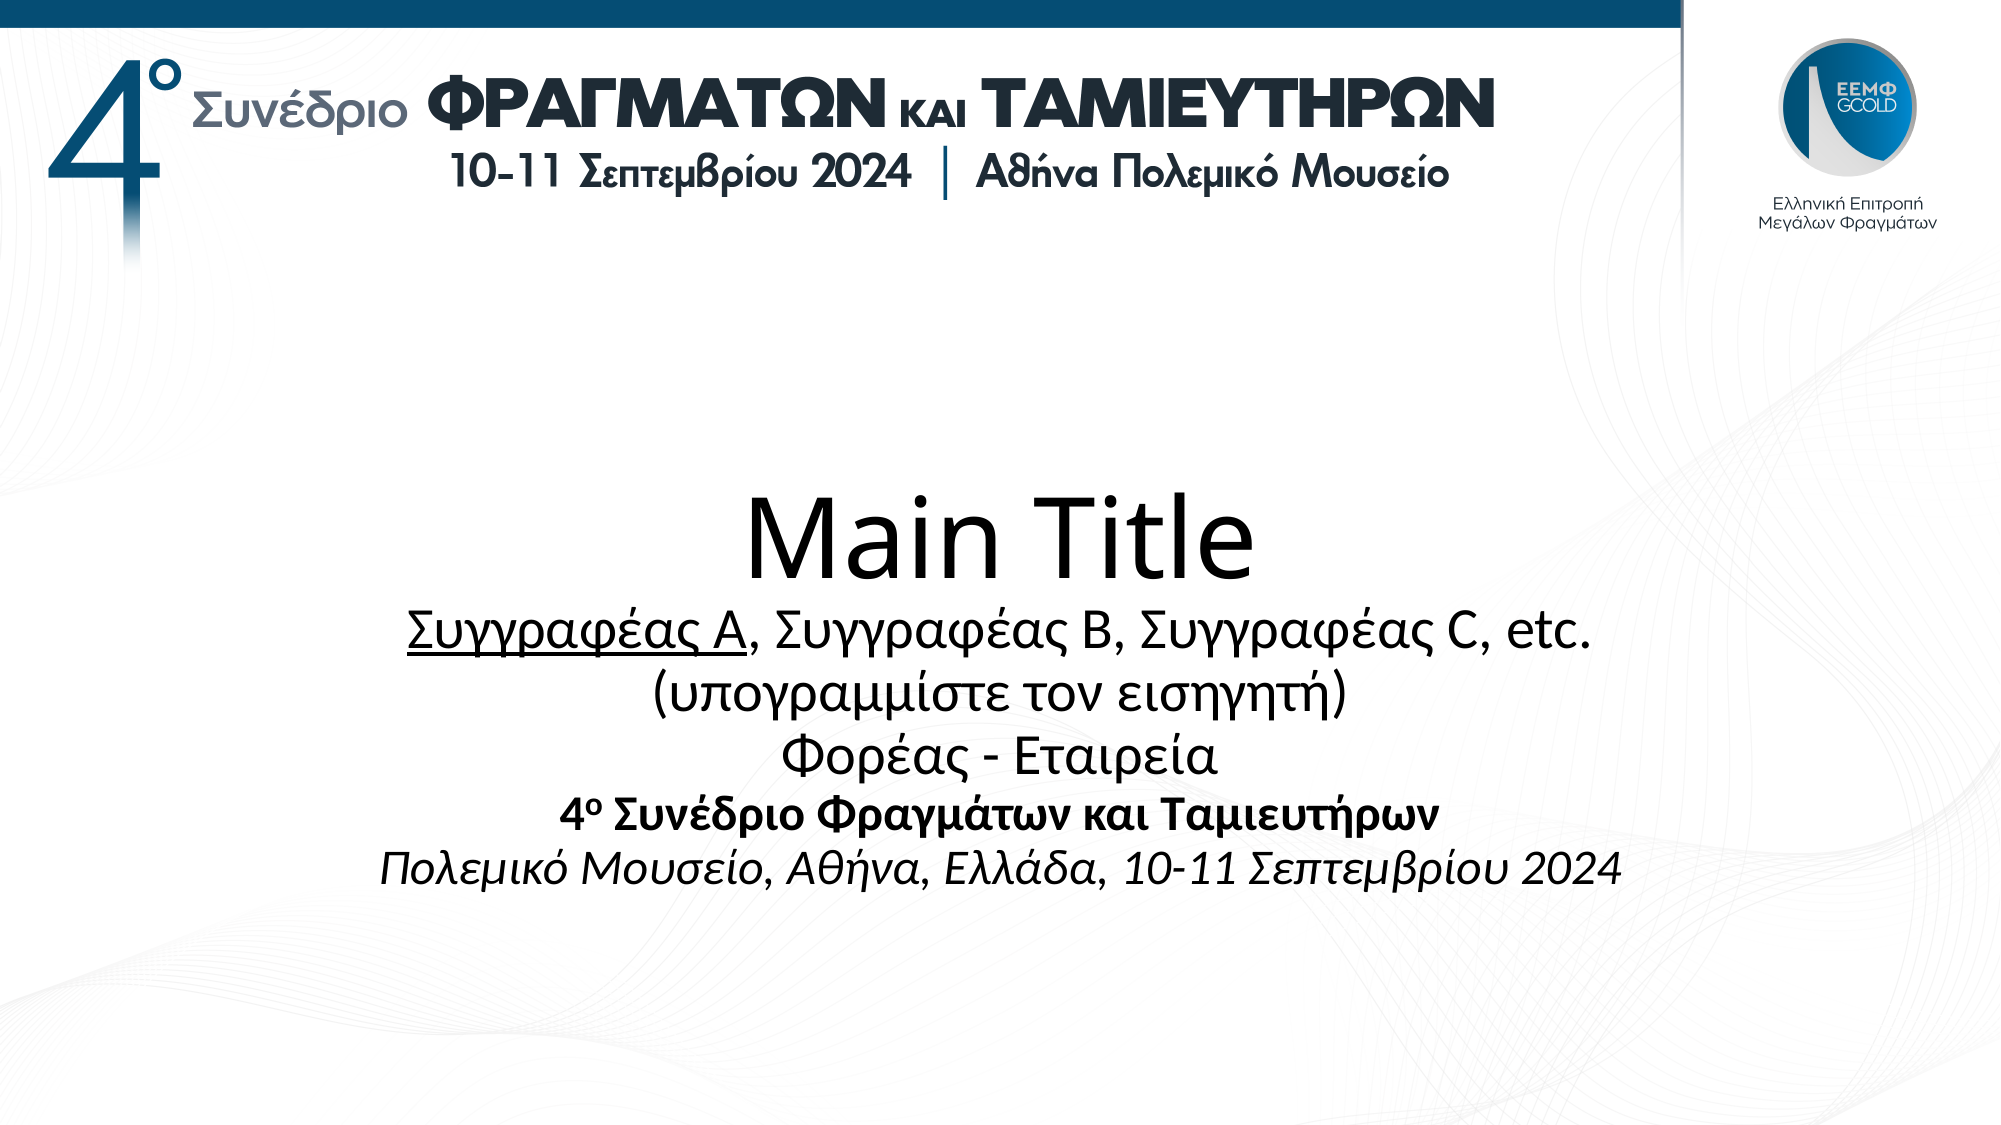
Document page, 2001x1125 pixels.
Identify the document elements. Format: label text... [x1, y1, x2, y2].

text_box Συγγραφέας A, Συγγραφέας B, Συγγραφέας C, etc. (υπογραμμίστε τον εισηγητή) Φορέας - Εταιρεία 4ο Συνέδριο Φραγμάτων και Ταμιευτήρων Πολεμικό Μουσείο, Αθήνα, Ελλάδα, 10-11 Σεπτεμβρίου 2024 [249, 590, 1750, 906]
text_box Main Title [249, 265, 1750, 580]
